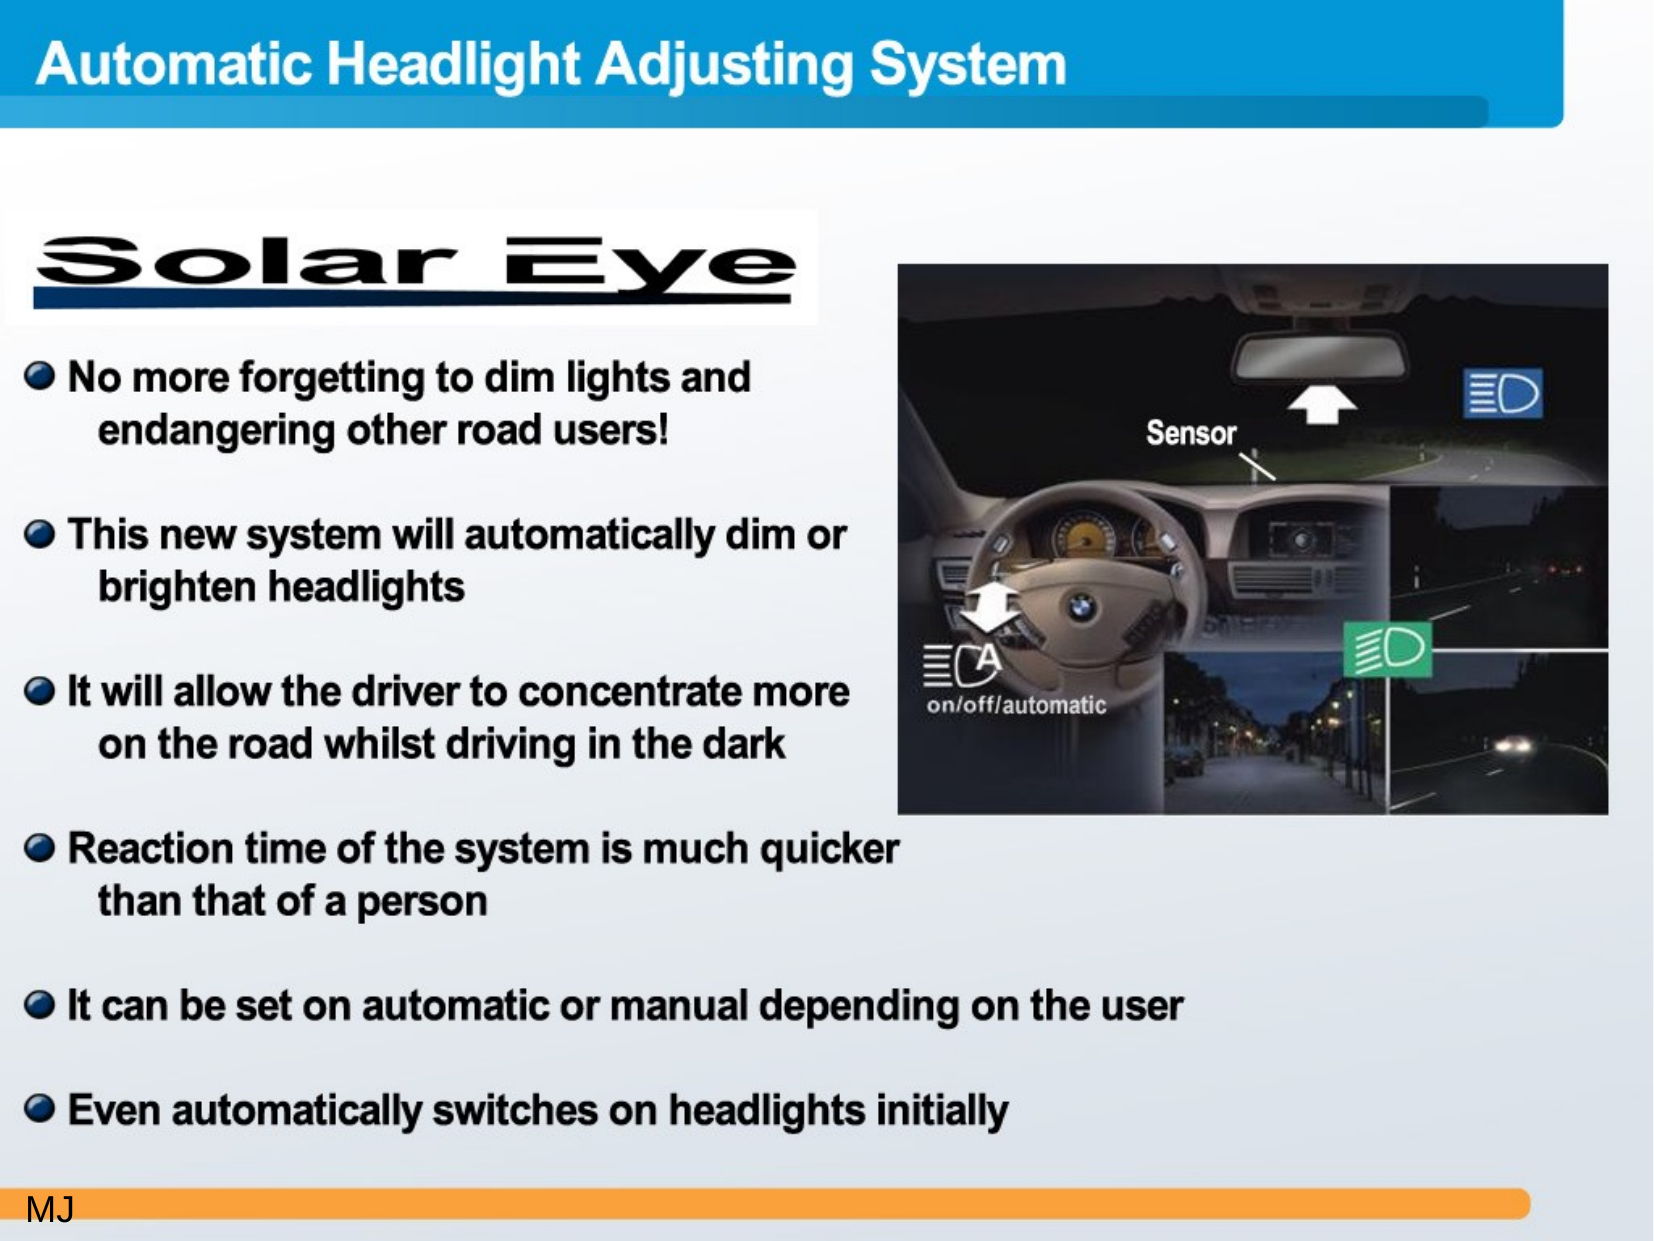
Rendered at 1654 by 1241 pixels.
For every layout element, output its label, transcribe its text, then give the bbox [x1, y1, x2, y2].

picture [35, 40, 313, 87]
text_box MJ [10, 1181, 91, 1240]
picture [0, 0, 1654, 1241]
picture [594, 40, 671, 86]
